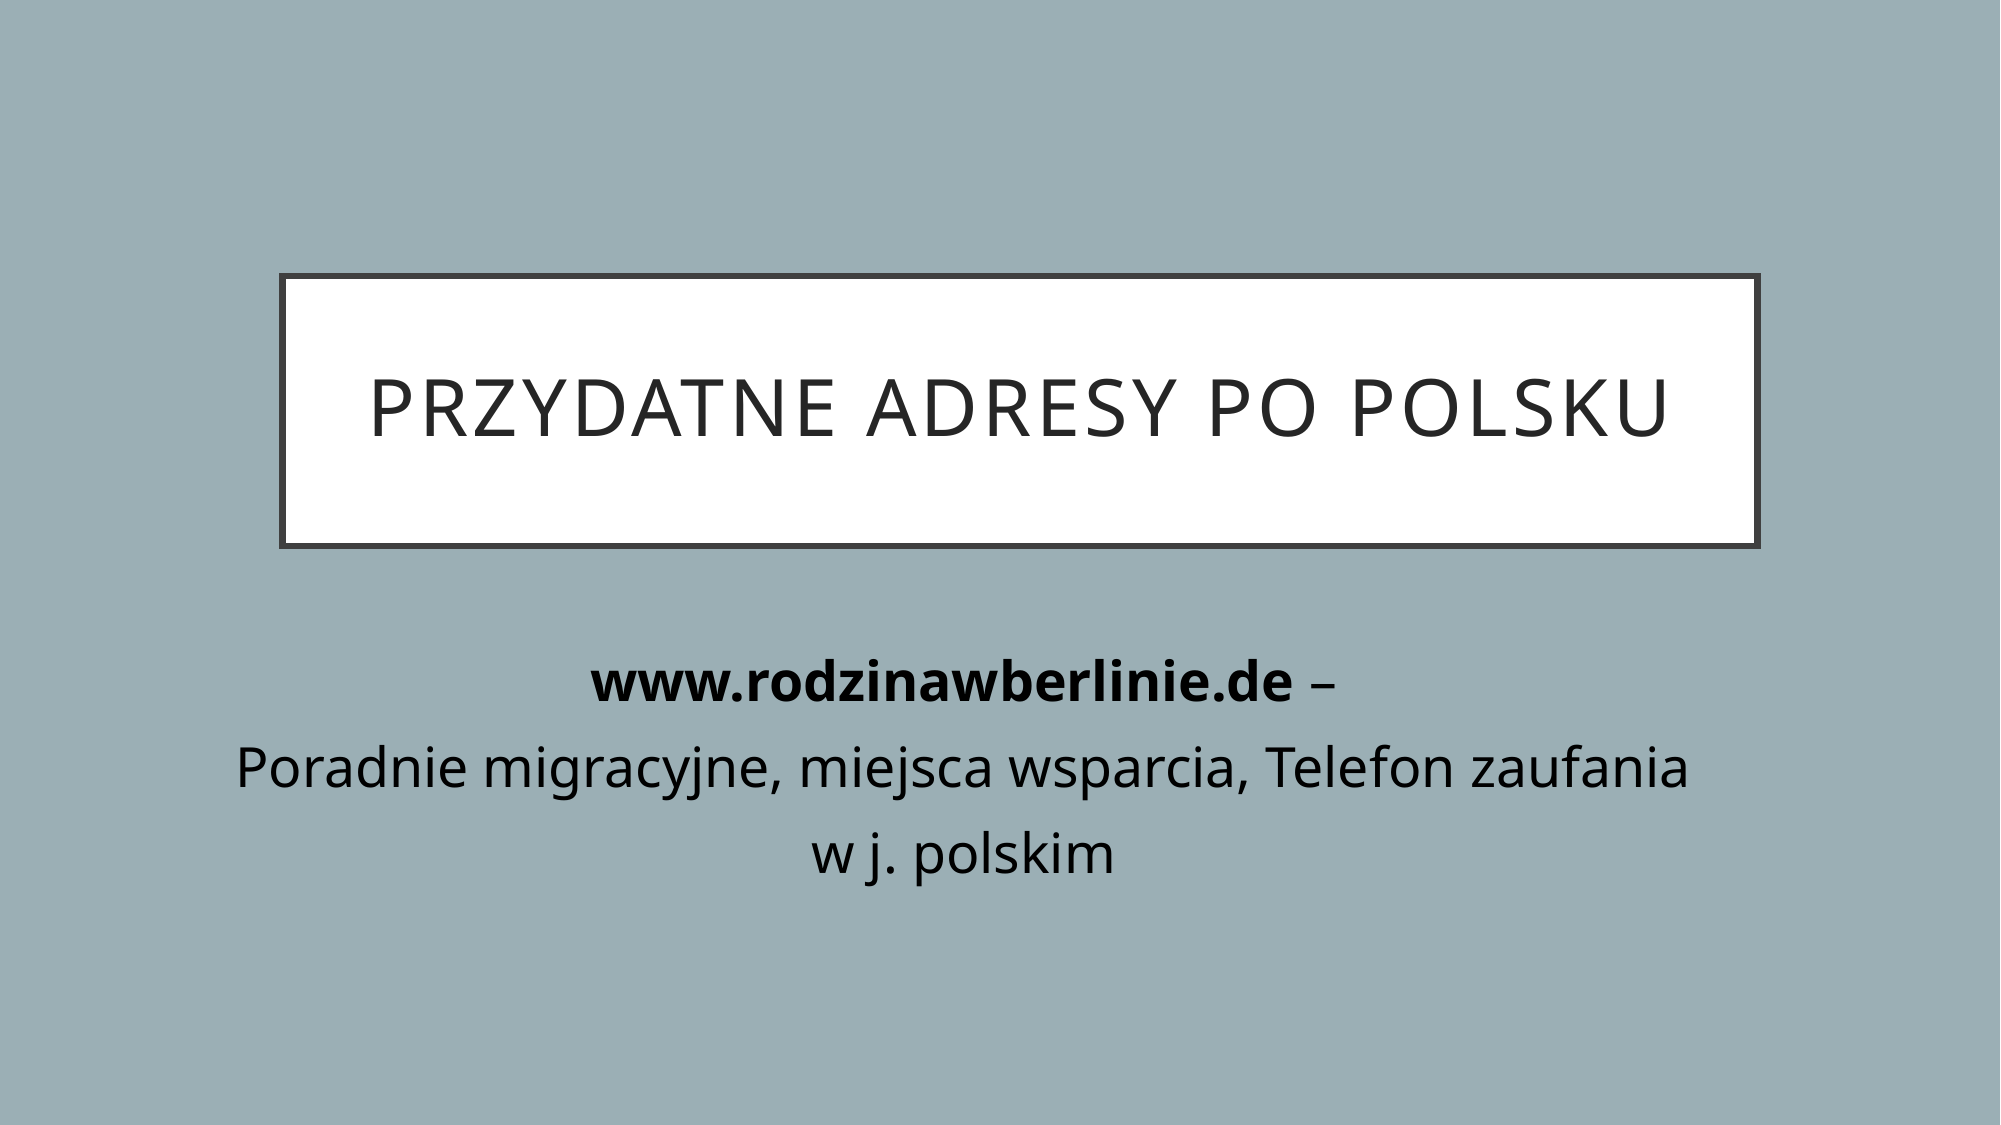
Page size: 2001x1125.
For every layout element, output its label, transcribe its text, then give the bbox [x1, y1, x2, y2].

title Przydatne Adresy PO POLSKU [282, 276, 1758, 547]
subtitle www.rodzinawberlinie.de – Poradnie migracyjne, miejsca wsparcia, Telefon zaufania w j. polskim [206, 638, 1721, 909]
